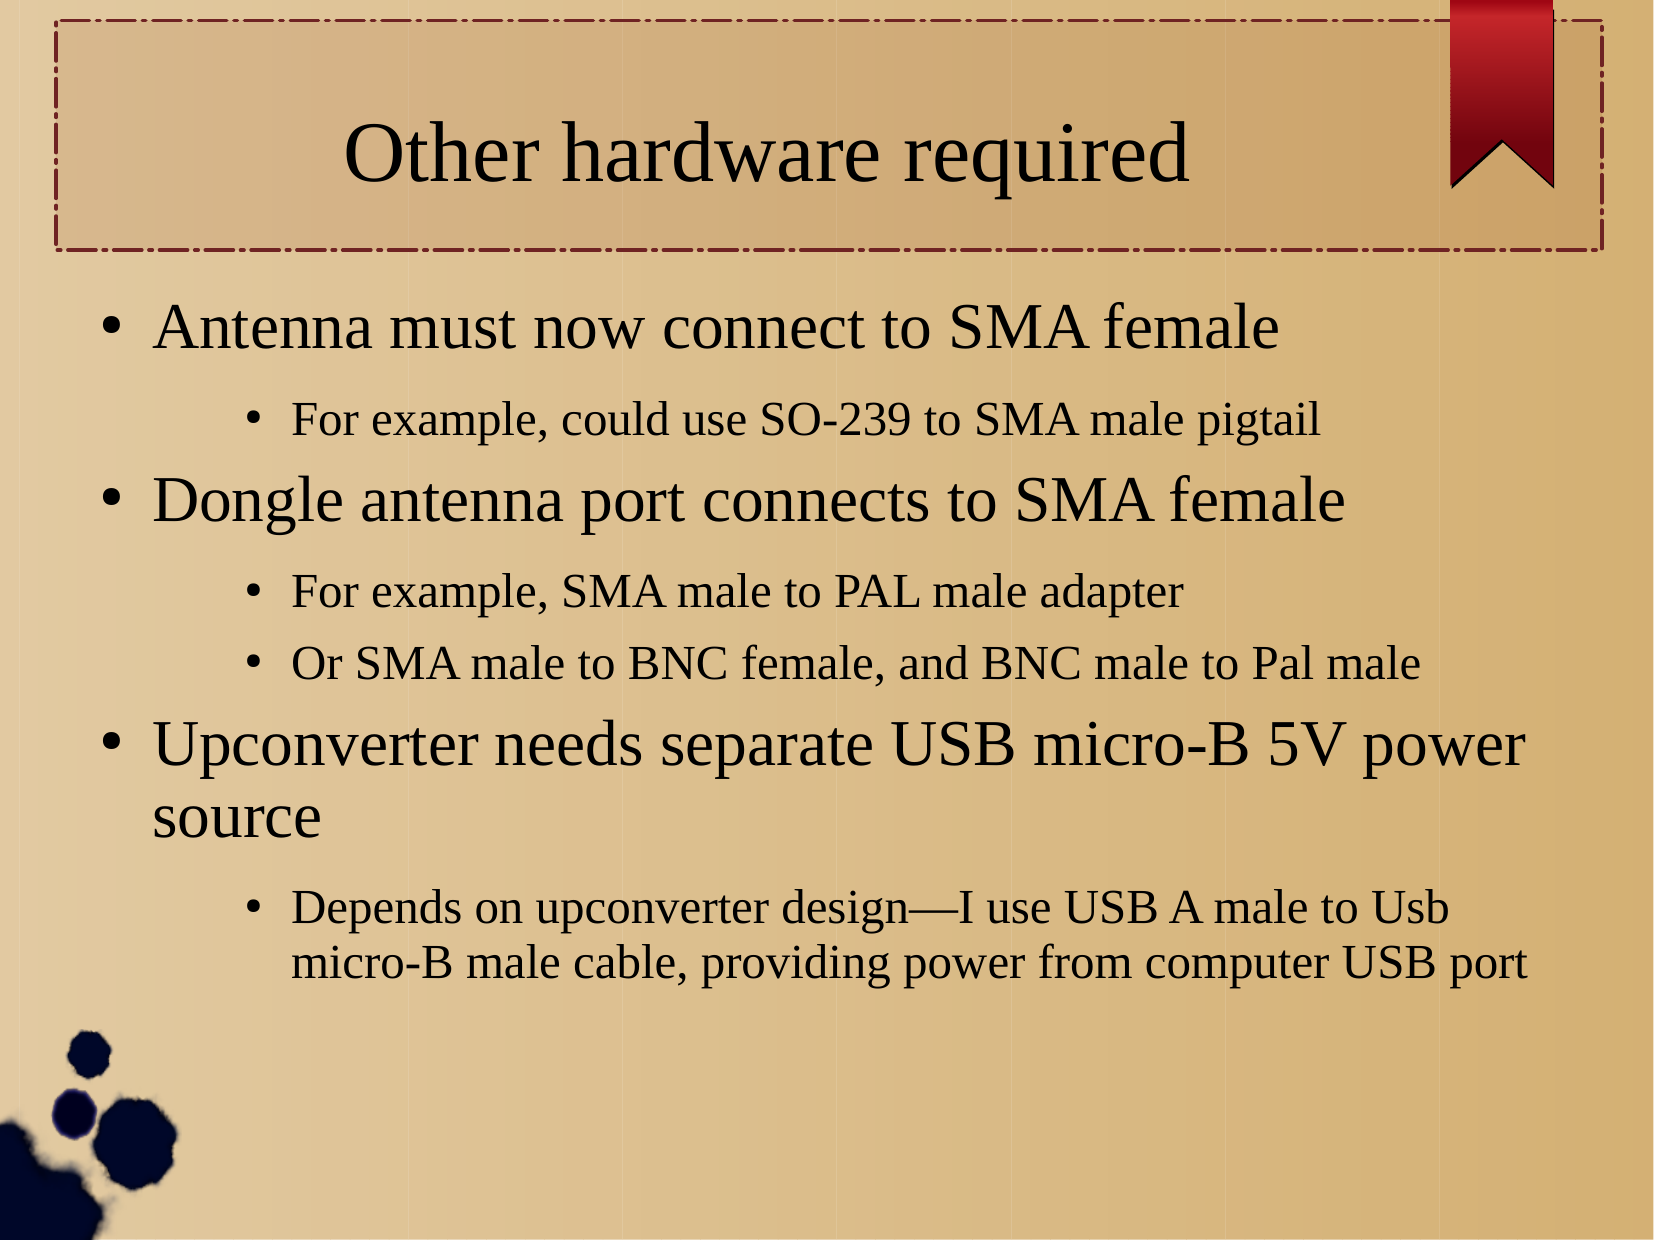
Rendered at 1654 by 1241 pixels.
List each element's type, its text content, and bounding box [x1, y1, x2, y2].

list Antenna must now connect to SMA female For example, could use SO-239 to SMA male pigtail Dongle antenna port connects to SMA female For example, SMA male to PAL male adapter Or SMA male to BNC female, and BNC male to Pal male Upconverter needs separate USB micro-B 5V power source Depends on upconverter design—I use USB A male to Usb micro-B male cable, providing power from computer USB port [82, 290, 1538, 1010]
title Other hardware required [82, 49, 1453, 257]
